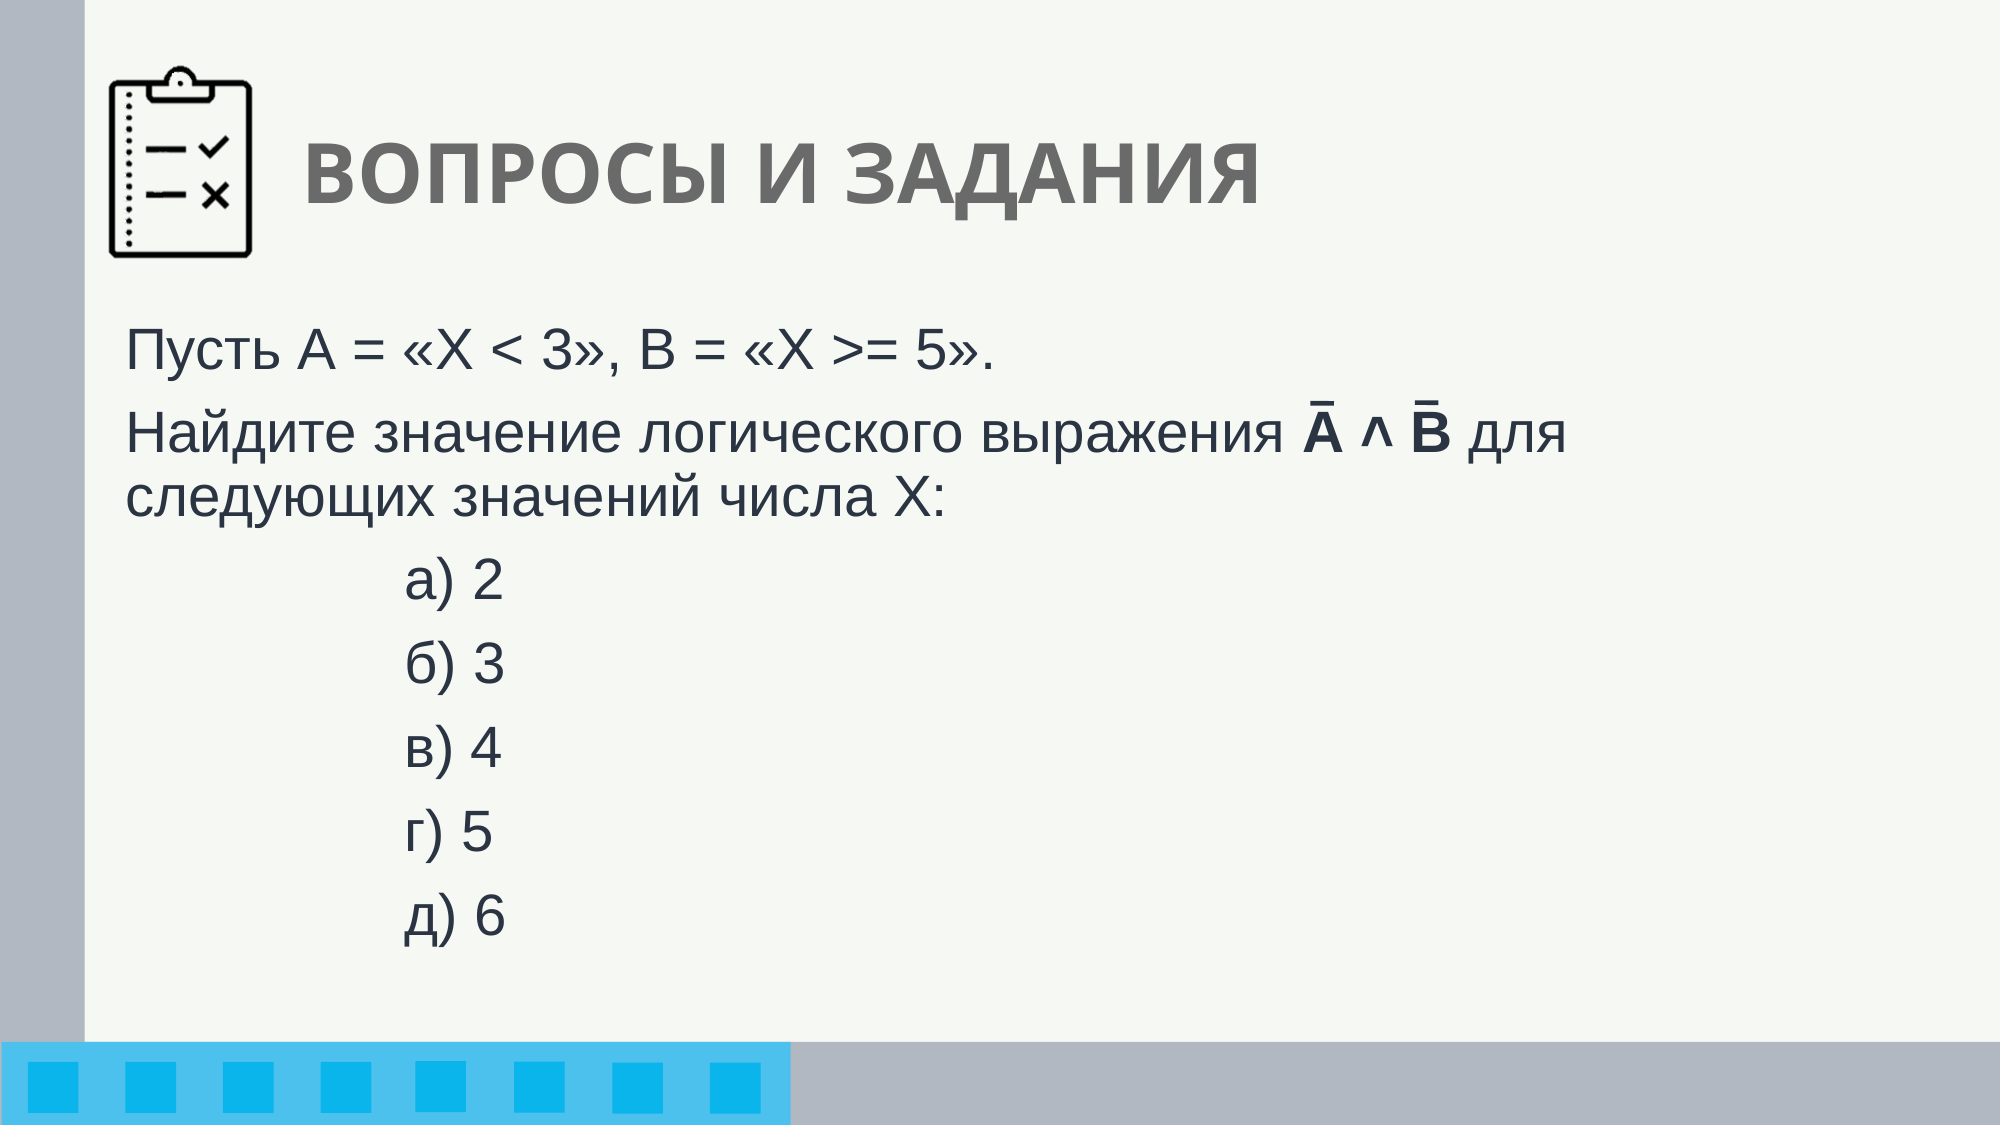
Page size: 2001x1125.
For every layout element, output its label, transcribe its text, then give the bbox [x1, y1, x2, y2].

list Пусть А = «X < 3», В = «X >= 5». Найдите значение логиче­ского выражения A ˄ B для следующих значений числа Х: а) 2 б) 3 в) 4 г) 5 д) 6 [110, 311, 1892, 1058]
picture [85, 54, 286, 286]
title ВОПРОСЫ И ЗАДАНИЯ [285, 67, 1892, 286]
